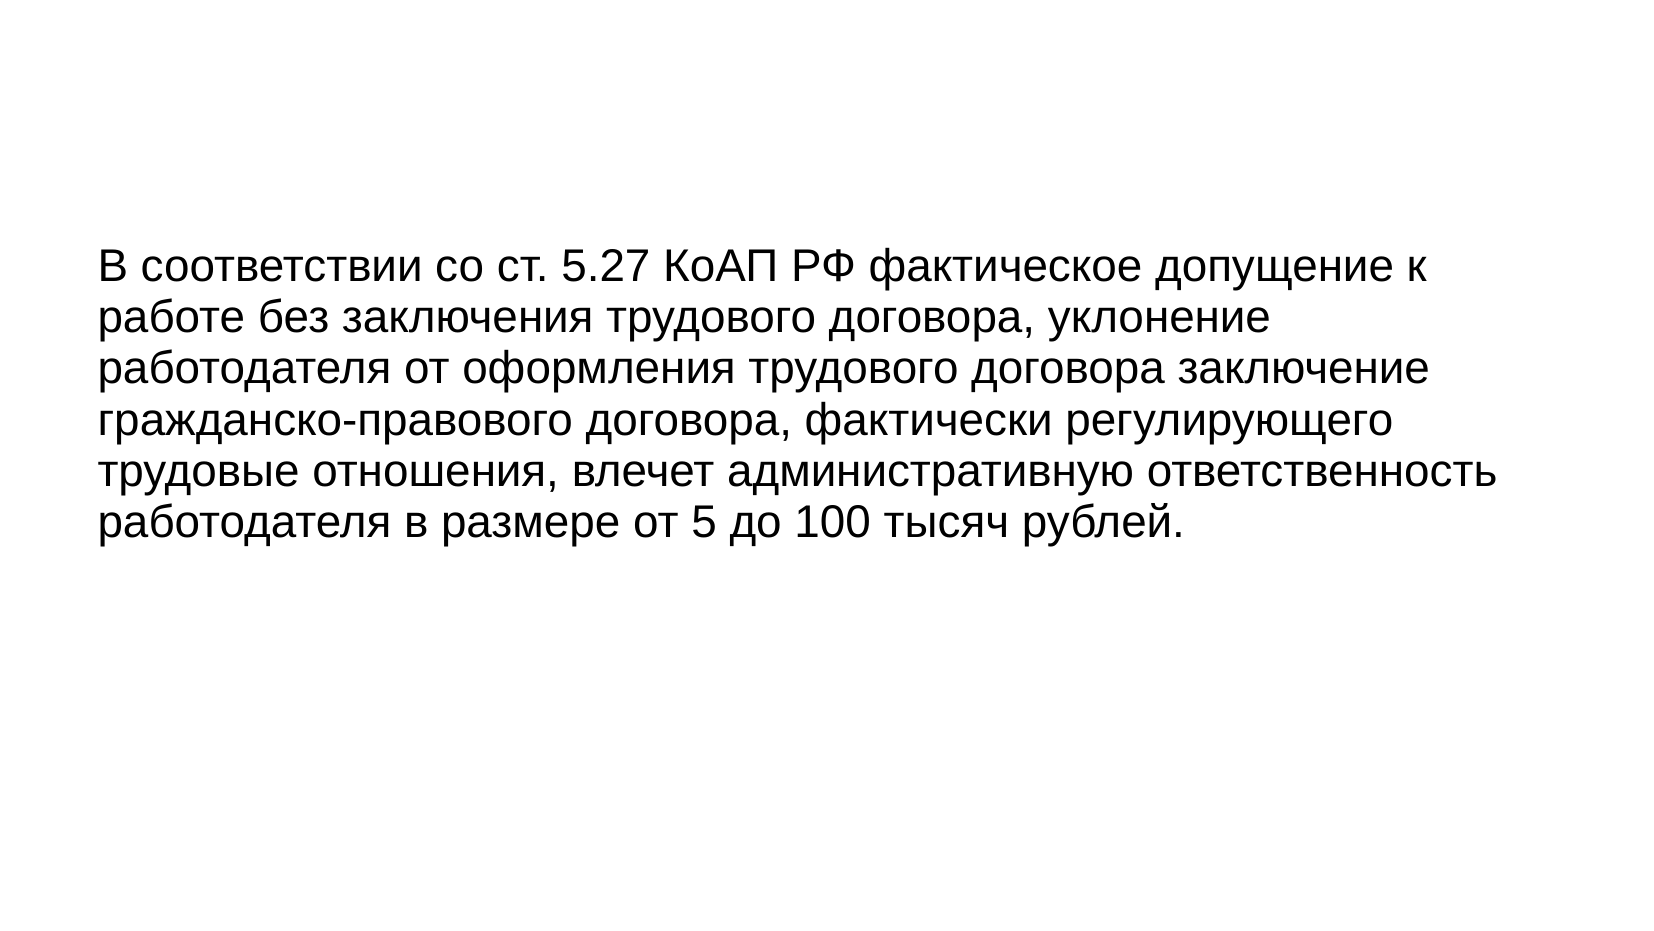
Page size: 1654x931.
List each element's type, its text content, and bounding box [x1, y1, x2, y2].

text_box В соответствии со ст. 5.27 КоАП РФ фактическое допущение к работе без заключения трудового договора, уклонение работодателя от оформления трудового договора заключение гражданско-правового договора, фактически регулирующего трудовые отношения, влечет административную ответственность работодателя в размере от 5 до 100 тысяч рублей. [82, 232, 1571, 758]
